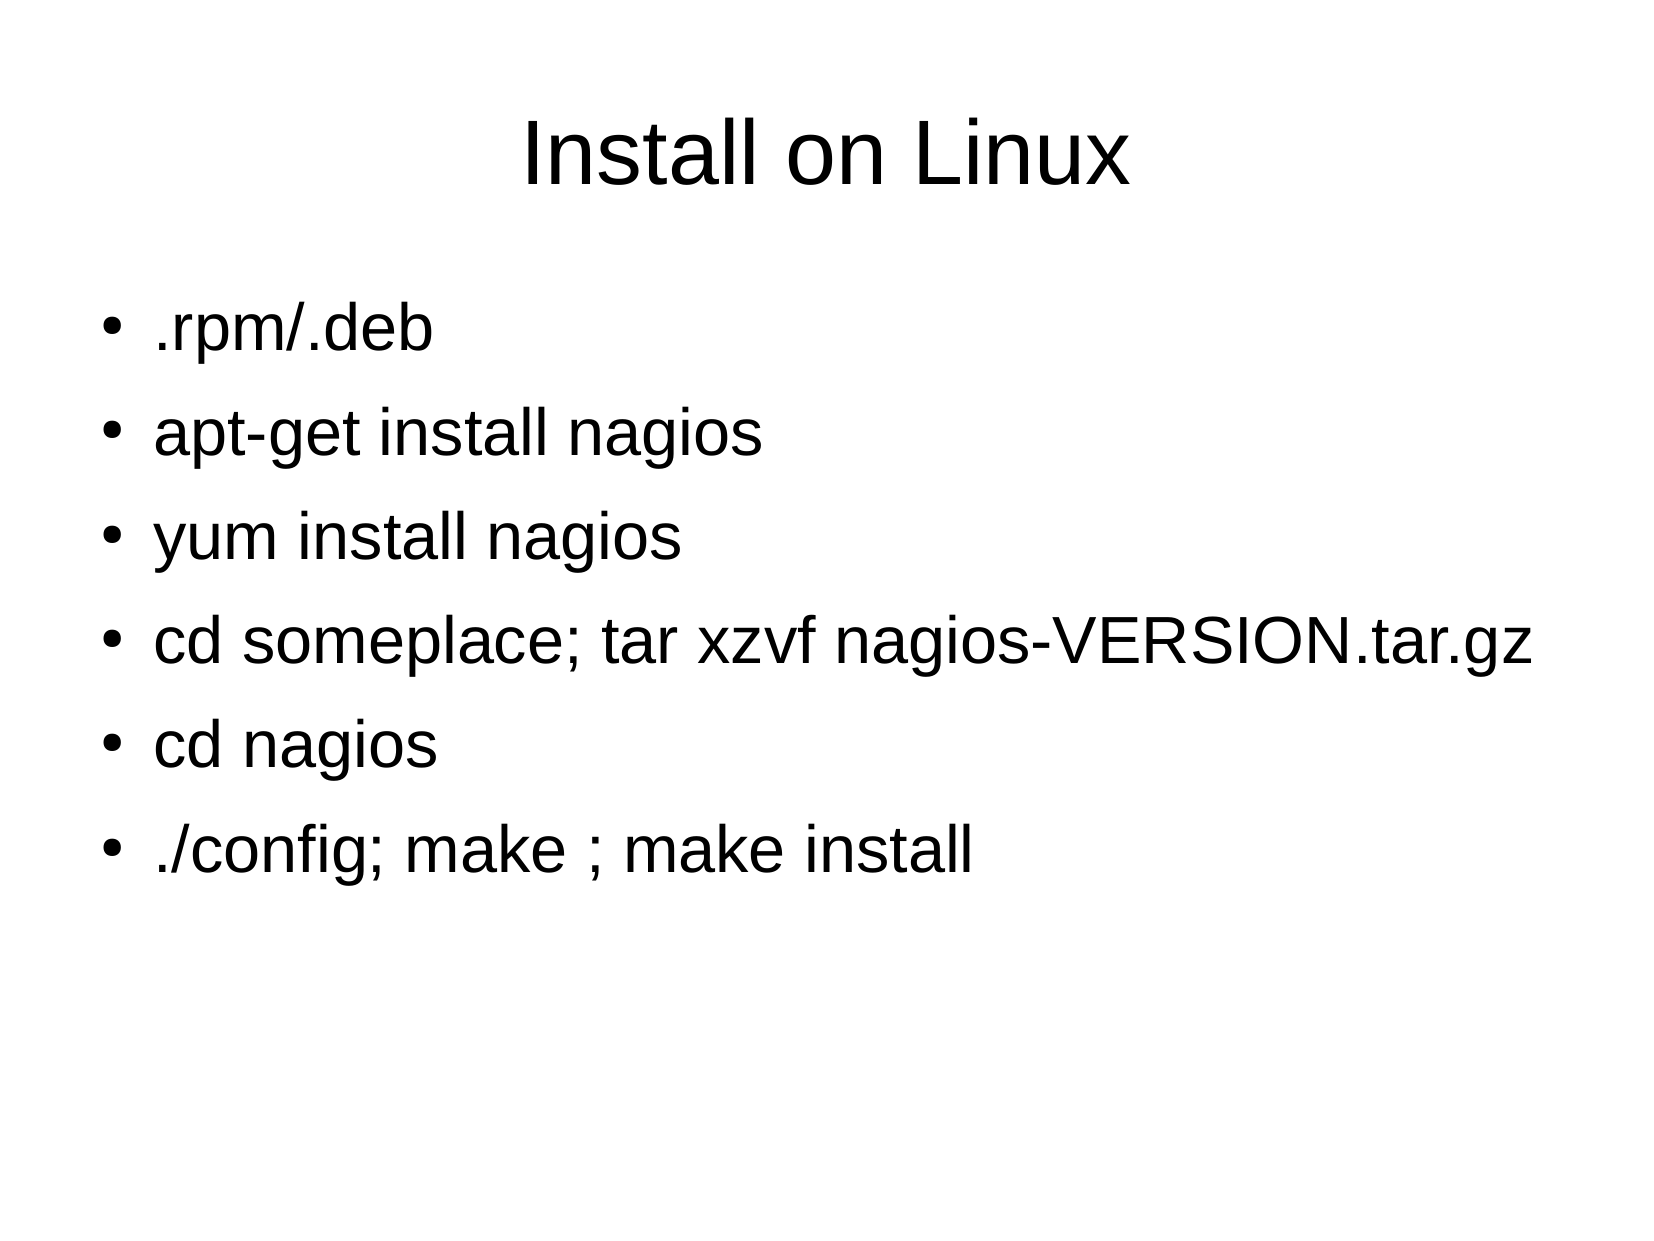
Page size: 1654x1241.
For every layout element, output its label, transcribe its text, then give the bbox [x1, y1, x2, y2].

title Install on Linux [82, 49, 1571, 257]
list .rpm/.deb apt-get install nagios yum install nagios cd someplace; tar xzvf nagios-VERSION.tar.gz cd nagios ./config; make ; make install [82, 290, 1571, 1010]
